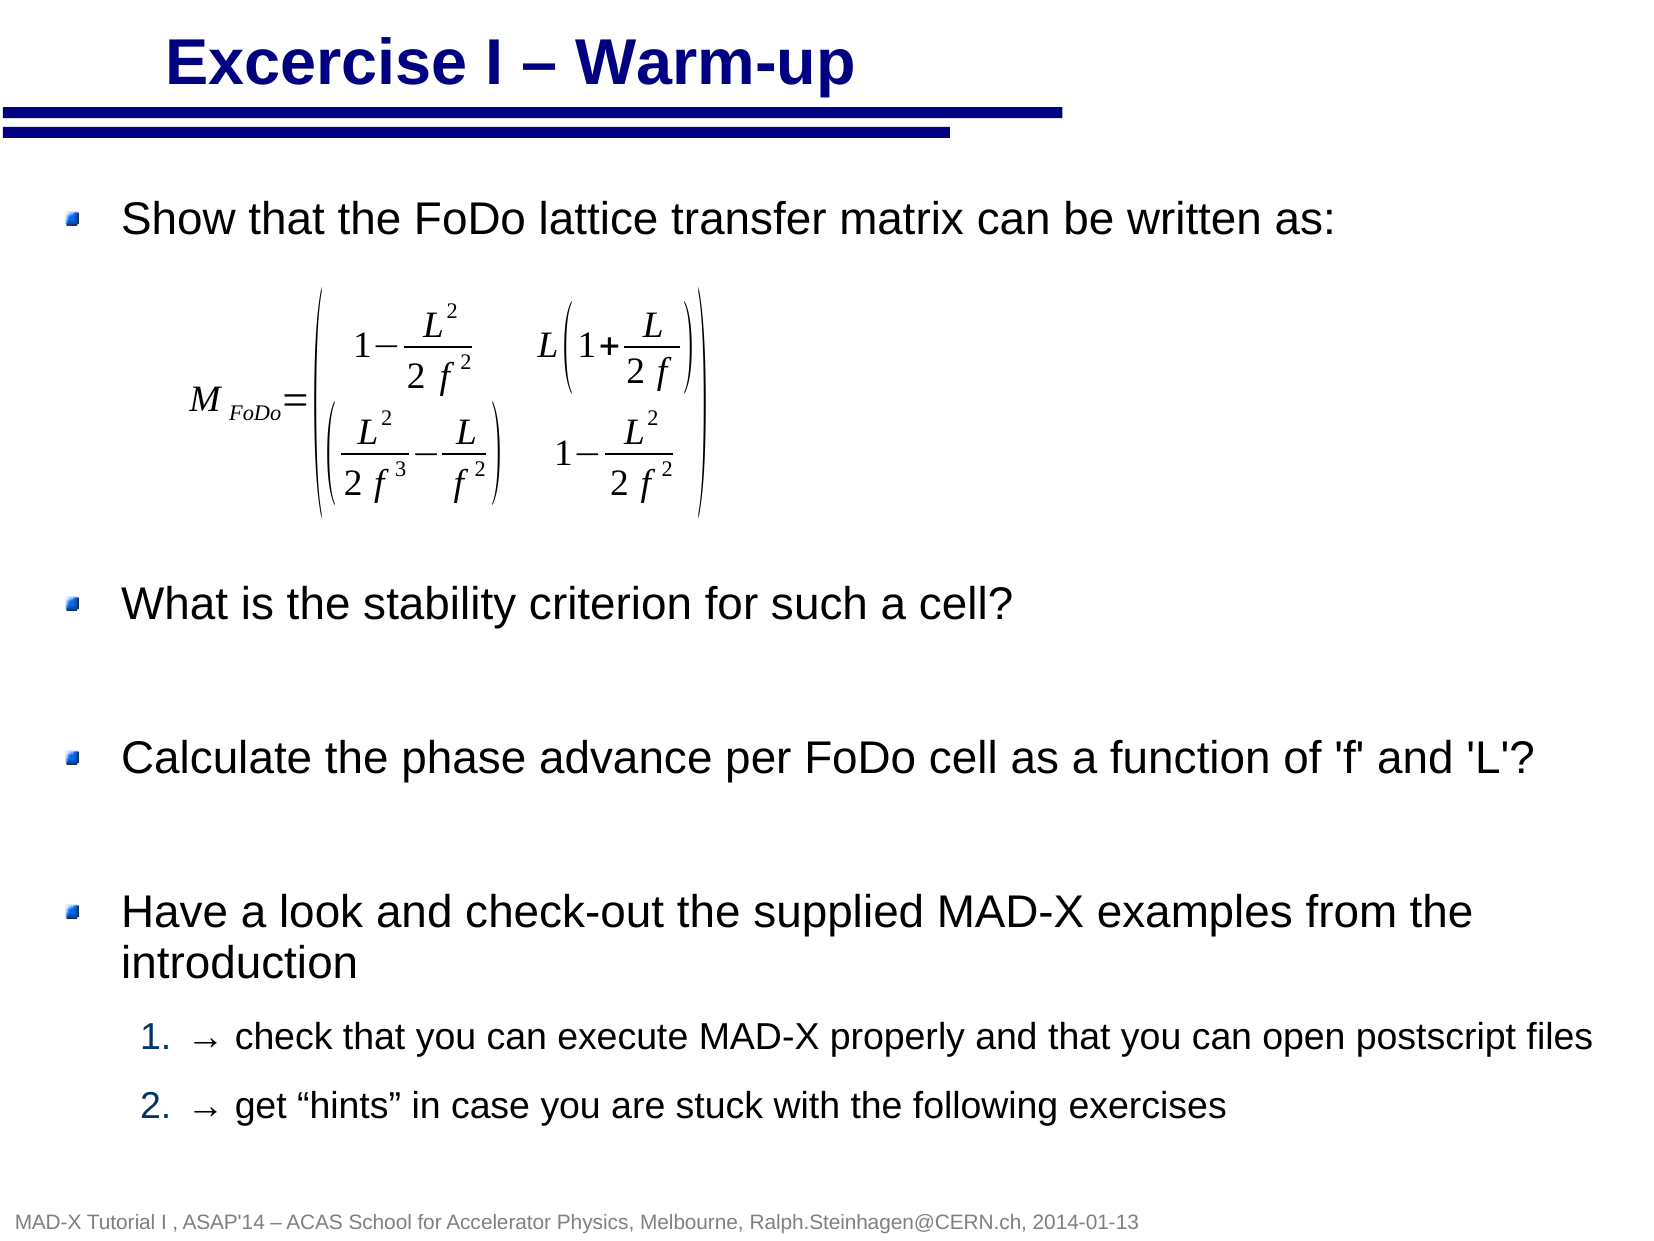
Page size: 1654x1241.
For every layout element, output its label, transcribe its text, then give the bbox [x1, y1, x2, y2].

title Excercise I – Warm-up [165, 0, 1323, 124]
chart [177, 283, 719, 520]
list Show that the FoDo lattice transfer matrix can be written as: What is the stability criterion for such a cell? Calculate the phase advance per FoDo cell as a function of 'f' and 'L'? Have a look and check-out the supplied MAD-X examples from the introduction → check that you can execute MAD-X properly and that you can open postscript files → get “hints” in case you are stuck with the following exercises [65, 192, 1628, 1205]
